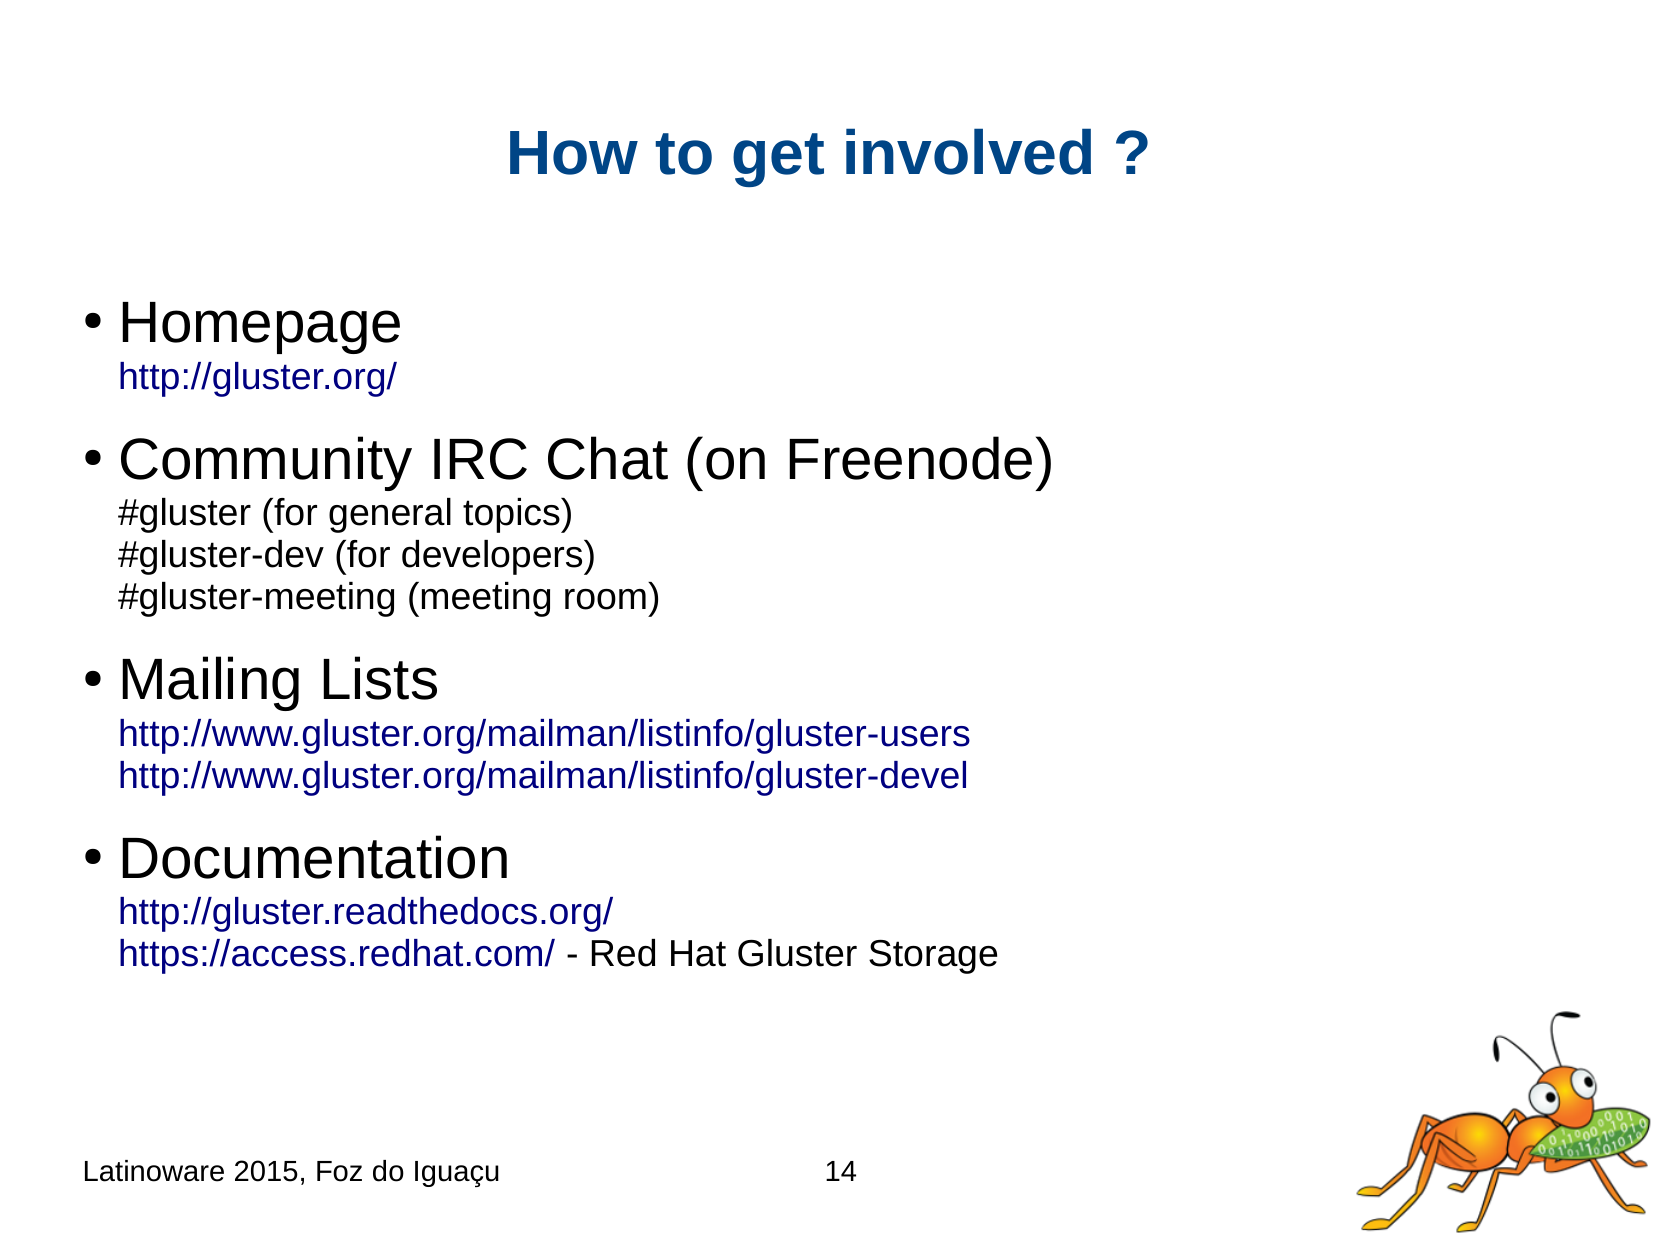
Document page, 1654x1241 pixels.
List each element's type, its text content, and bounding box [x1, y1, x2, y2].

title How to get involved ? [82, 49, 1571, 257]
list Homepage http://gluster.org/ Community IRC Chat (on Freenode) #gluster (for general topics) #gluster-dev (for developers) #gluster-meeting (meeting room) Mailing Lists http://www.gluster.org/mailman/listinfo/gluster-users http://www.gluster.org/mailman/listinfo/gluster-devel Documentation http://gluster.readthedocs.org/ https://access.redhat.com/ - Red Hat Gluster Storage [82, 290, 1571, 1010]
picture [1353, 1009, 1654, 1235]
